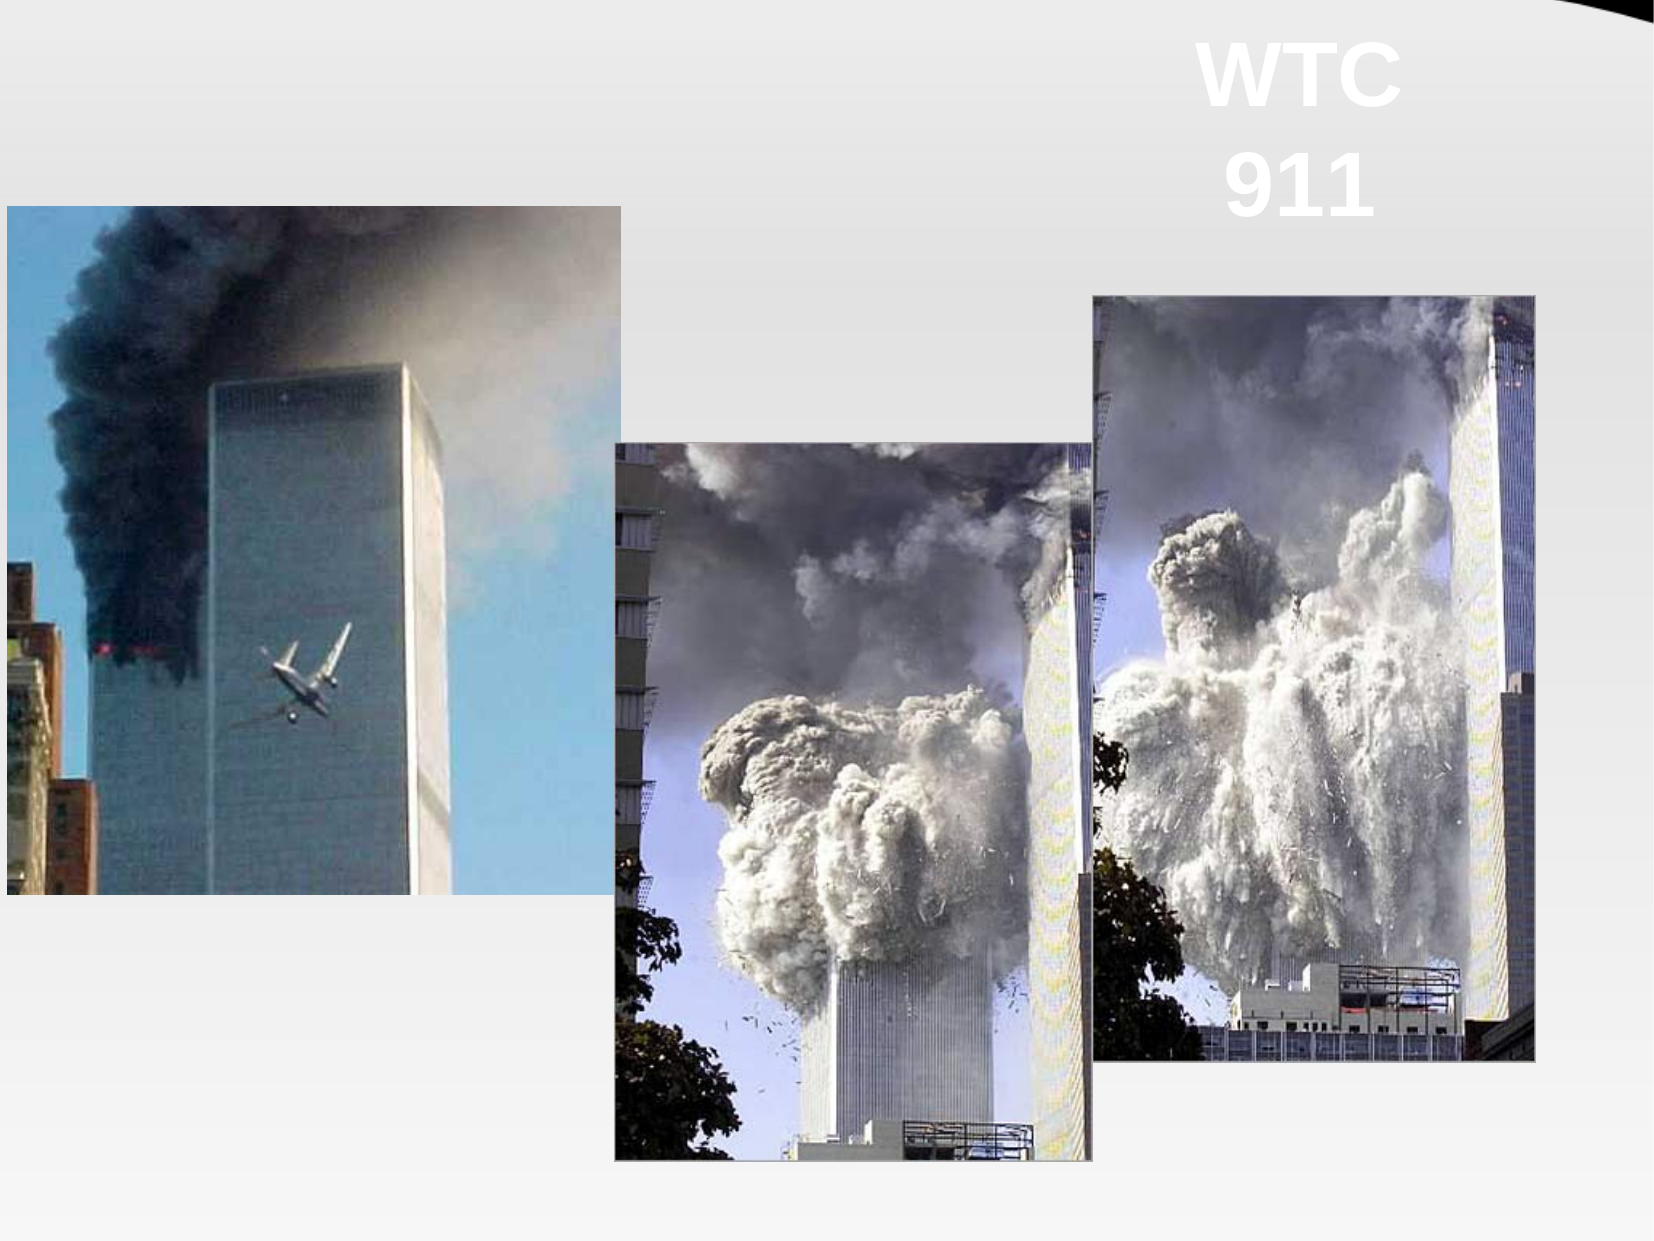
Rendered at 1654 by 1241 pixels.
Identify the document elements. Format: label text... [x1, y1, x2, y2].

picture [0, 0, 1654, 1241]
text_box WTC 911 [1099, 0, 1501, 250]
